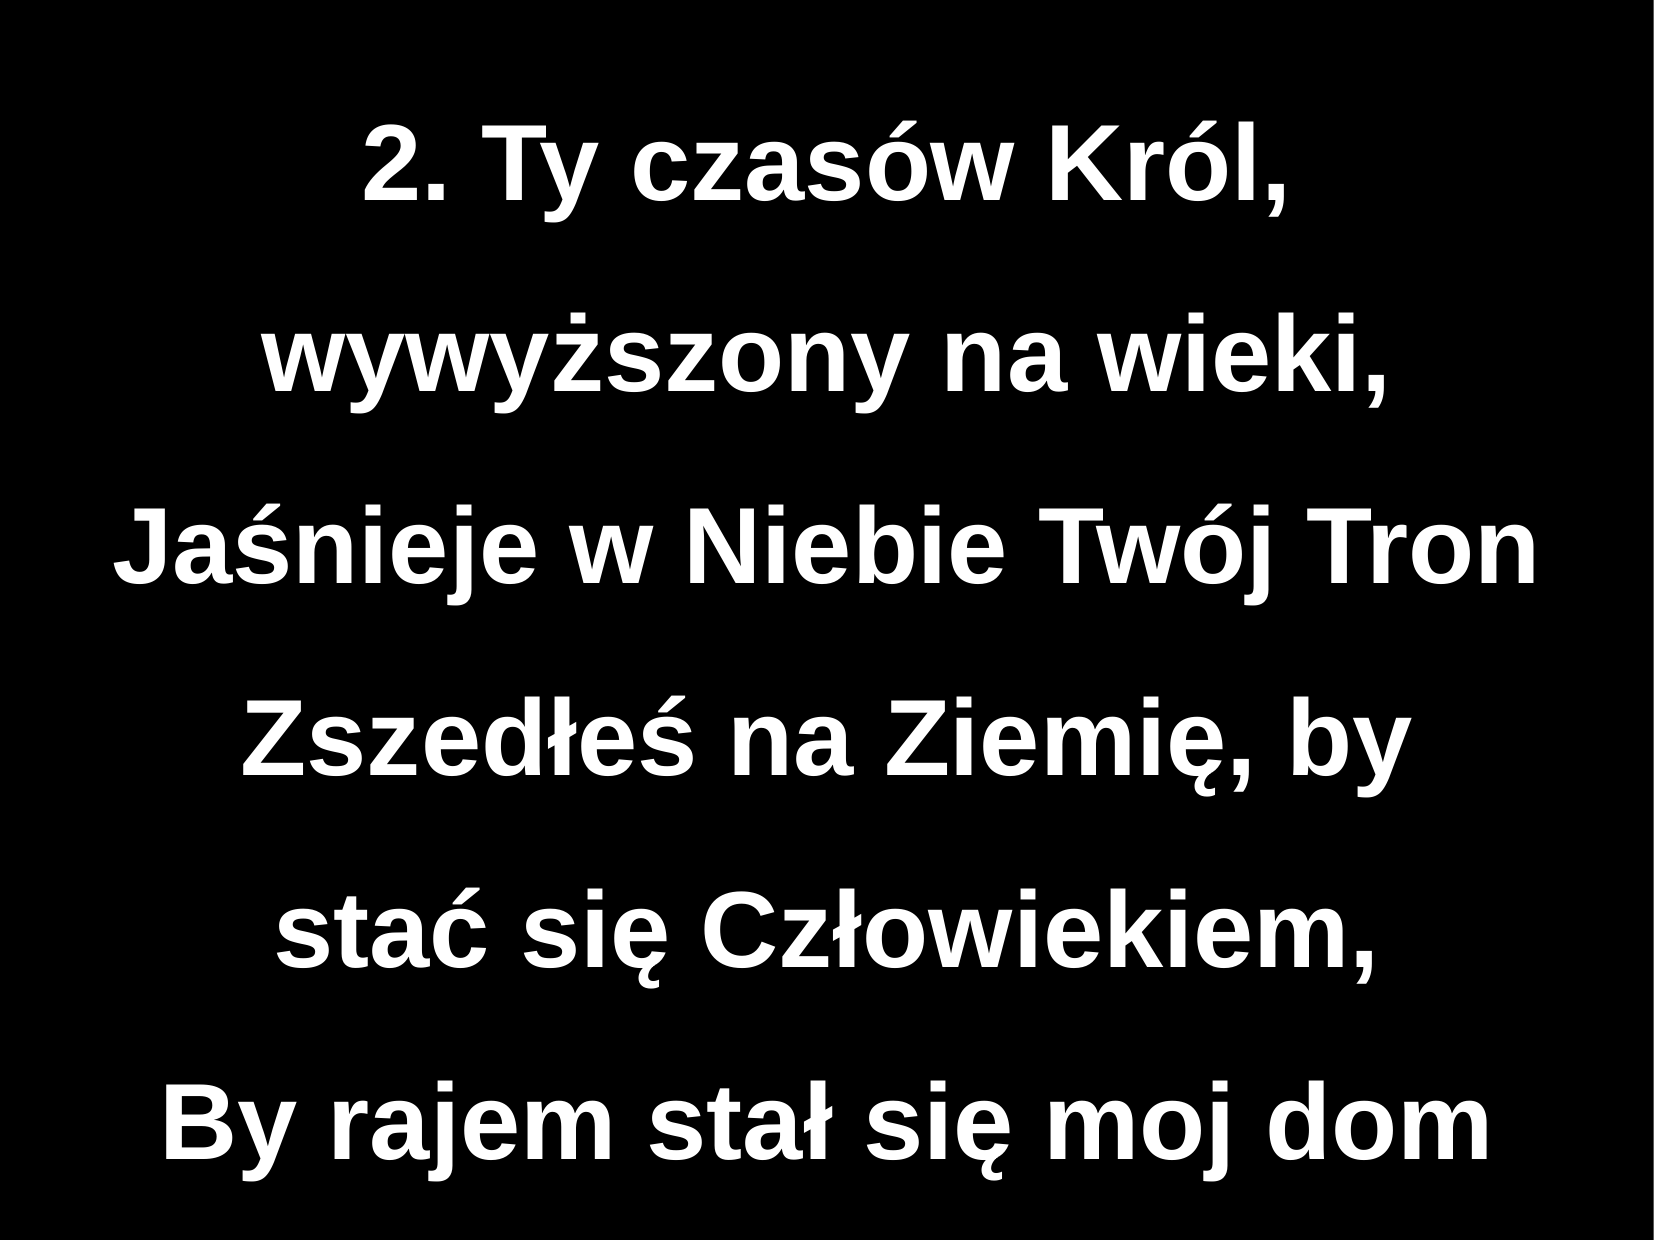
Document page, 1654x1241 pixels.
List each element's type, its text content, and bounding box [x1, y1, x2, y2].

subtitle 2. Ty czasów Król, wywyższony na wieki, Jaśnieje w Niebie Twój Tron Zszedłeś na Ziemię, by stać się Człowiekiem, By rajem stał się moj dom [0, 62, 1654, 1178]
